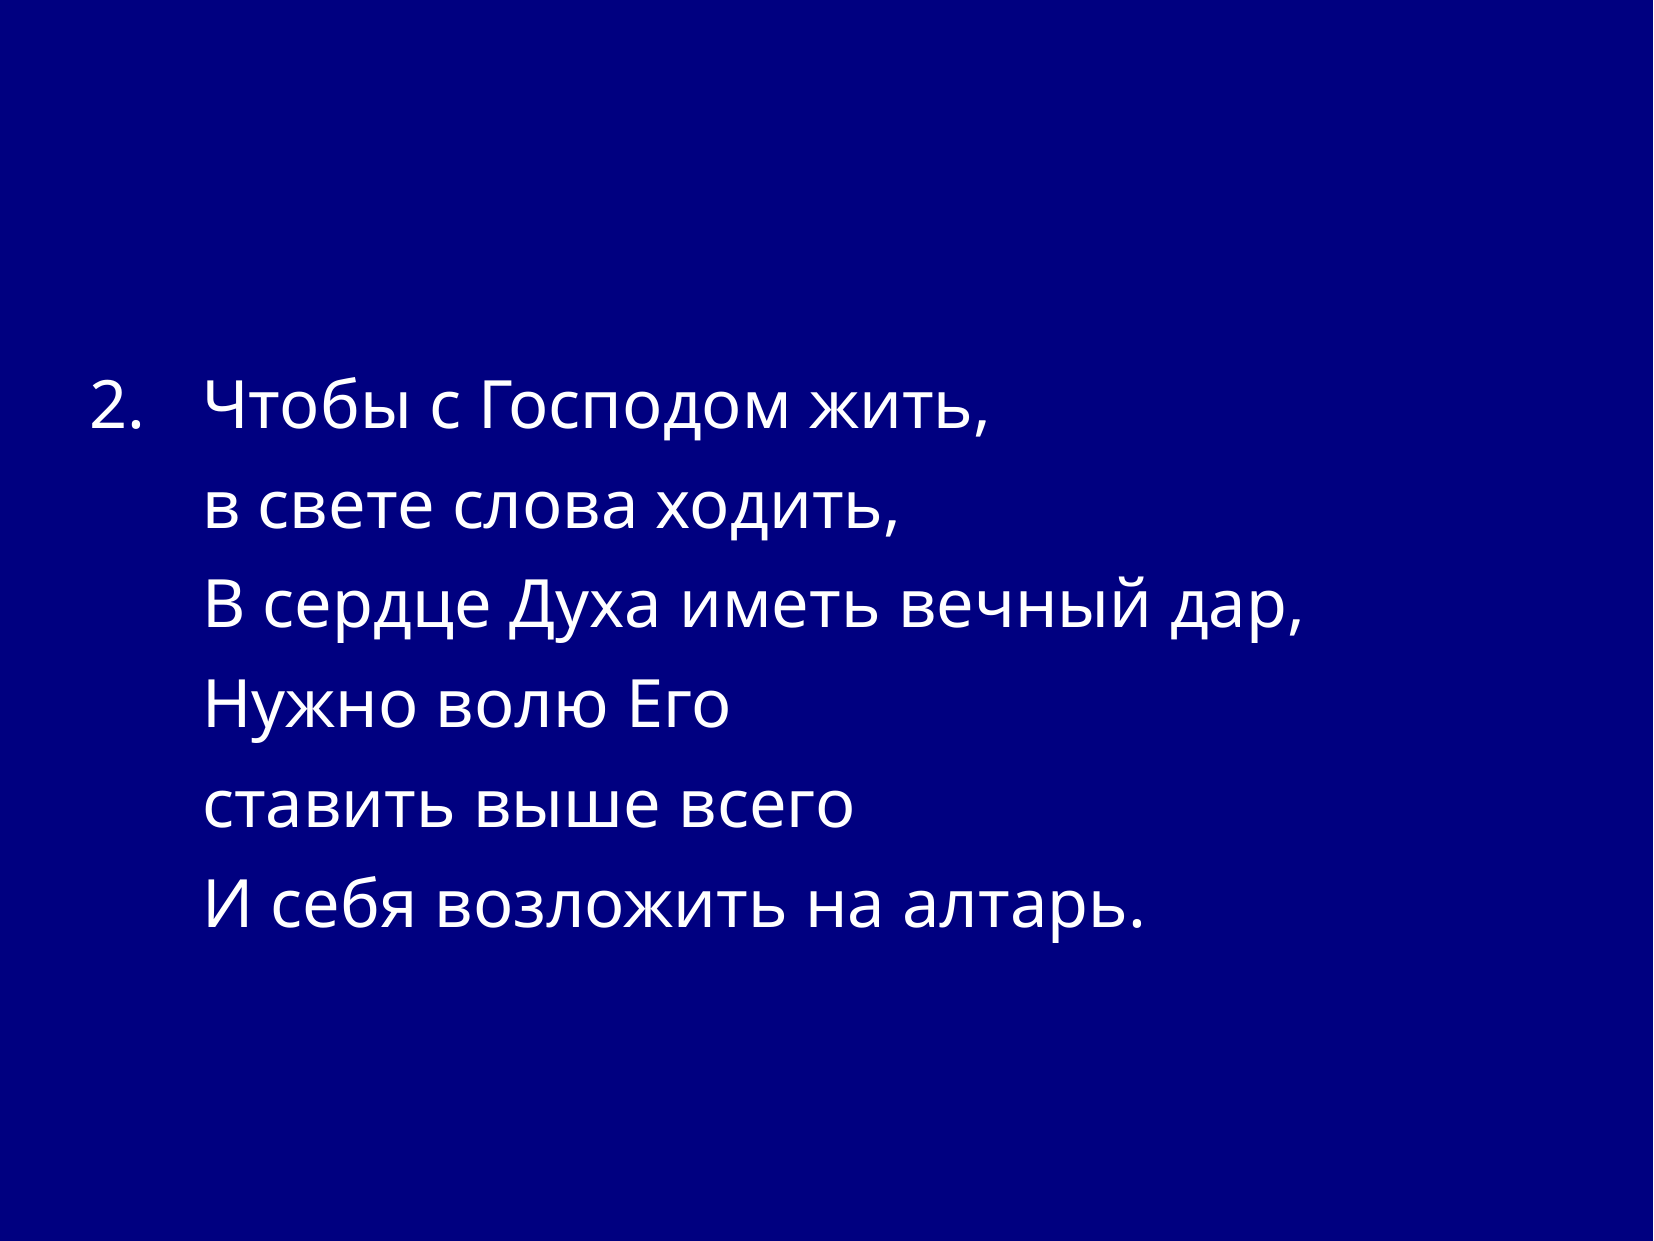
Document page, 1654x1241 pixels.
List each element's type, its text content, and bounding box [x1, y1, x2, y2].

text_box 2. Чтобы с Господом жить, в свете слова ходить, В сердце Духа иметь вечный дар, Нужно волю Его ставить выше всего И себя возложить на алтарь. [75, 150, 1576, 1163]
